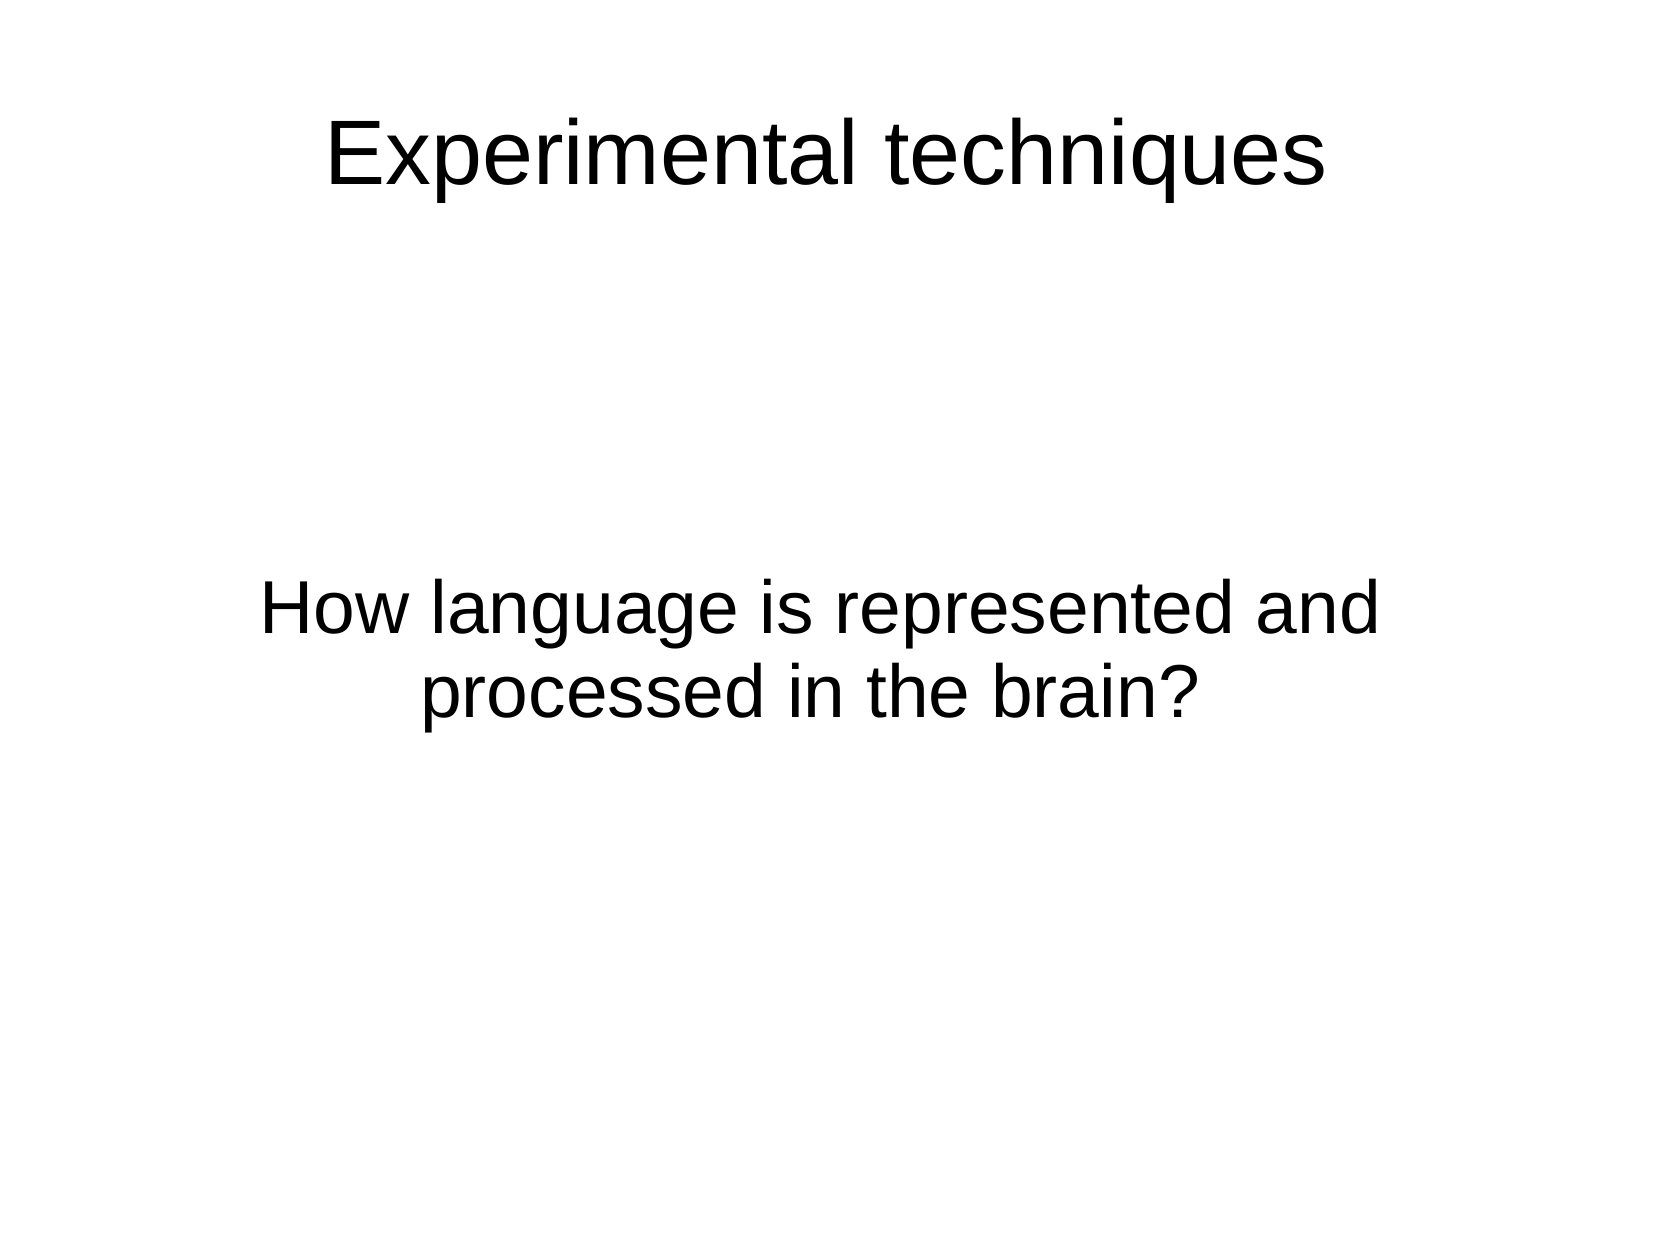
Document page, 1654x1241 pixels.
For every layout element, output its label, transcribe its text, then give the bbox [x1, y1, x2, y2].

title Experimental techniques [82, 49, 1571, 257]
subtitle How language is represented and processed in the brain? [82, 290, 1538, 1010]
